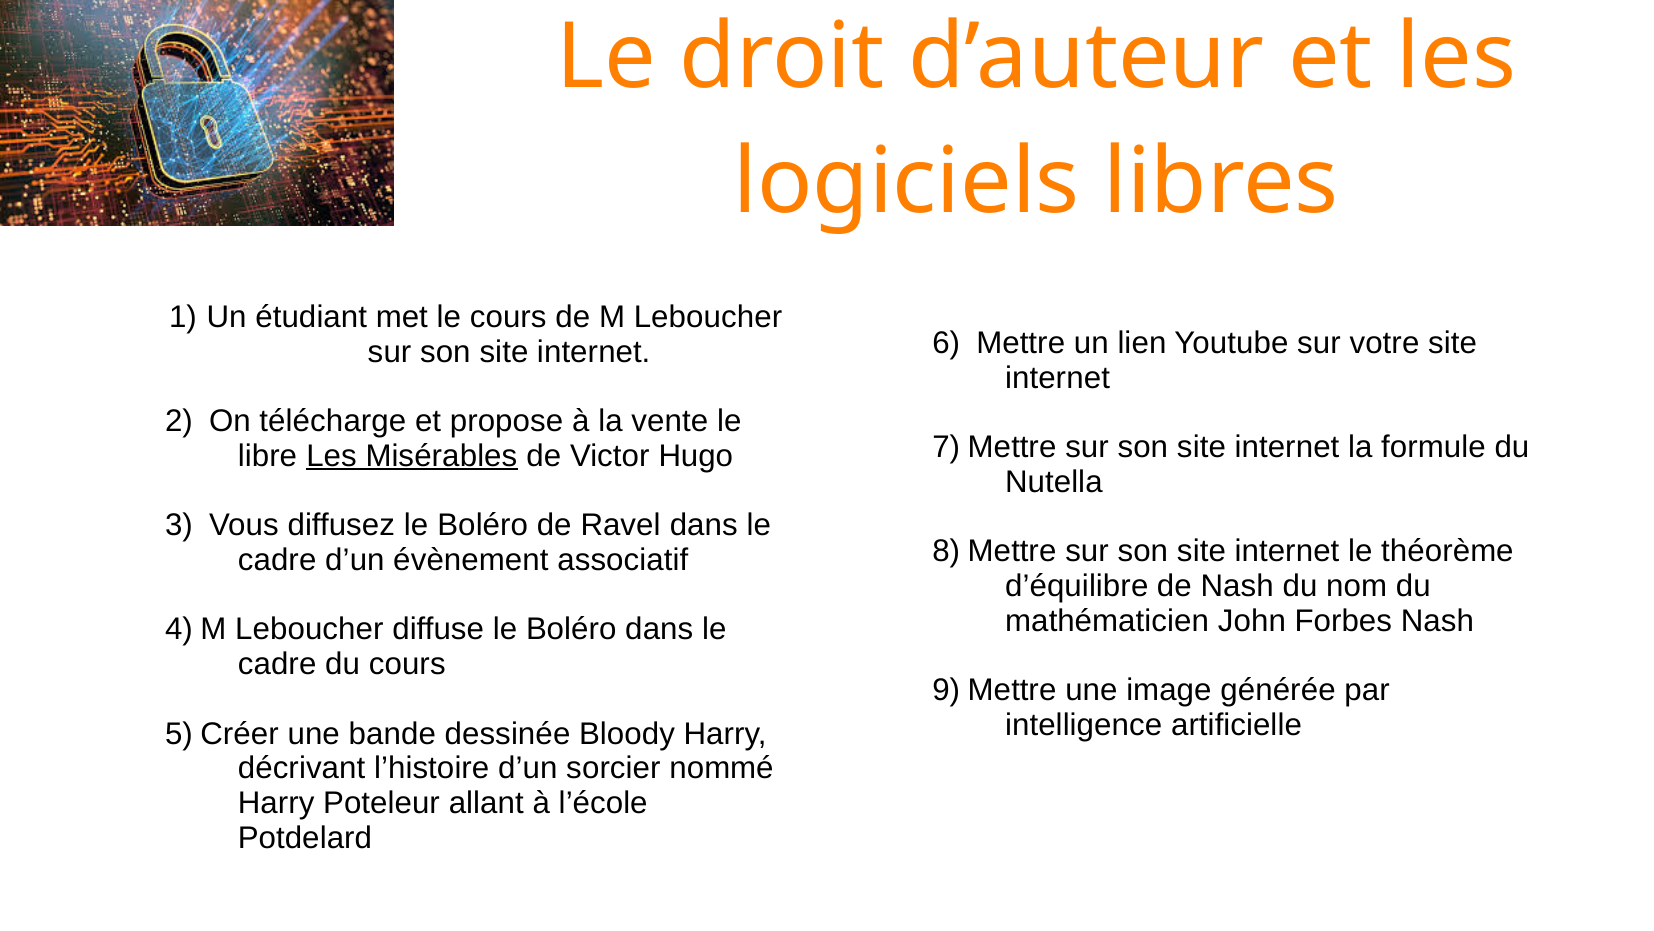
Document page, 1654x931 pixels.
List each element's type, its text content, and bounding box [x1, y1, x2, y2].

title Le droit d’auteur et les logiciels libres [419, 4, 1654, 225]
picture [0, 0, 394, 226]
text_box Un étudiant met le cours de M Leboucher sur son site internet. On télécharge et propose à la vente le libre Les Misérables de Victor Hugo Vous diffusez le Boléro de Ravel dans le cadre d’un évènement associatif M Leboucher diffuse le Boléro dans le cadre du cours Créer une bande dessinée Bloody Harry, décrivant l’histoire d’un sorcier nommé Harry Poteleur allant à l’école Potdelard [112, 291, 805, 931]
text_box Mettre un lien Youtube sur votre site internet Mettre sur son site internet la formule du Nutella Mettre sur son site internet le théorème d’équilibre de Nash du nom du mathématicien John Forbes Nash Mettre une image générée par intelligence artificielle [879, 283, 1572, 854]
